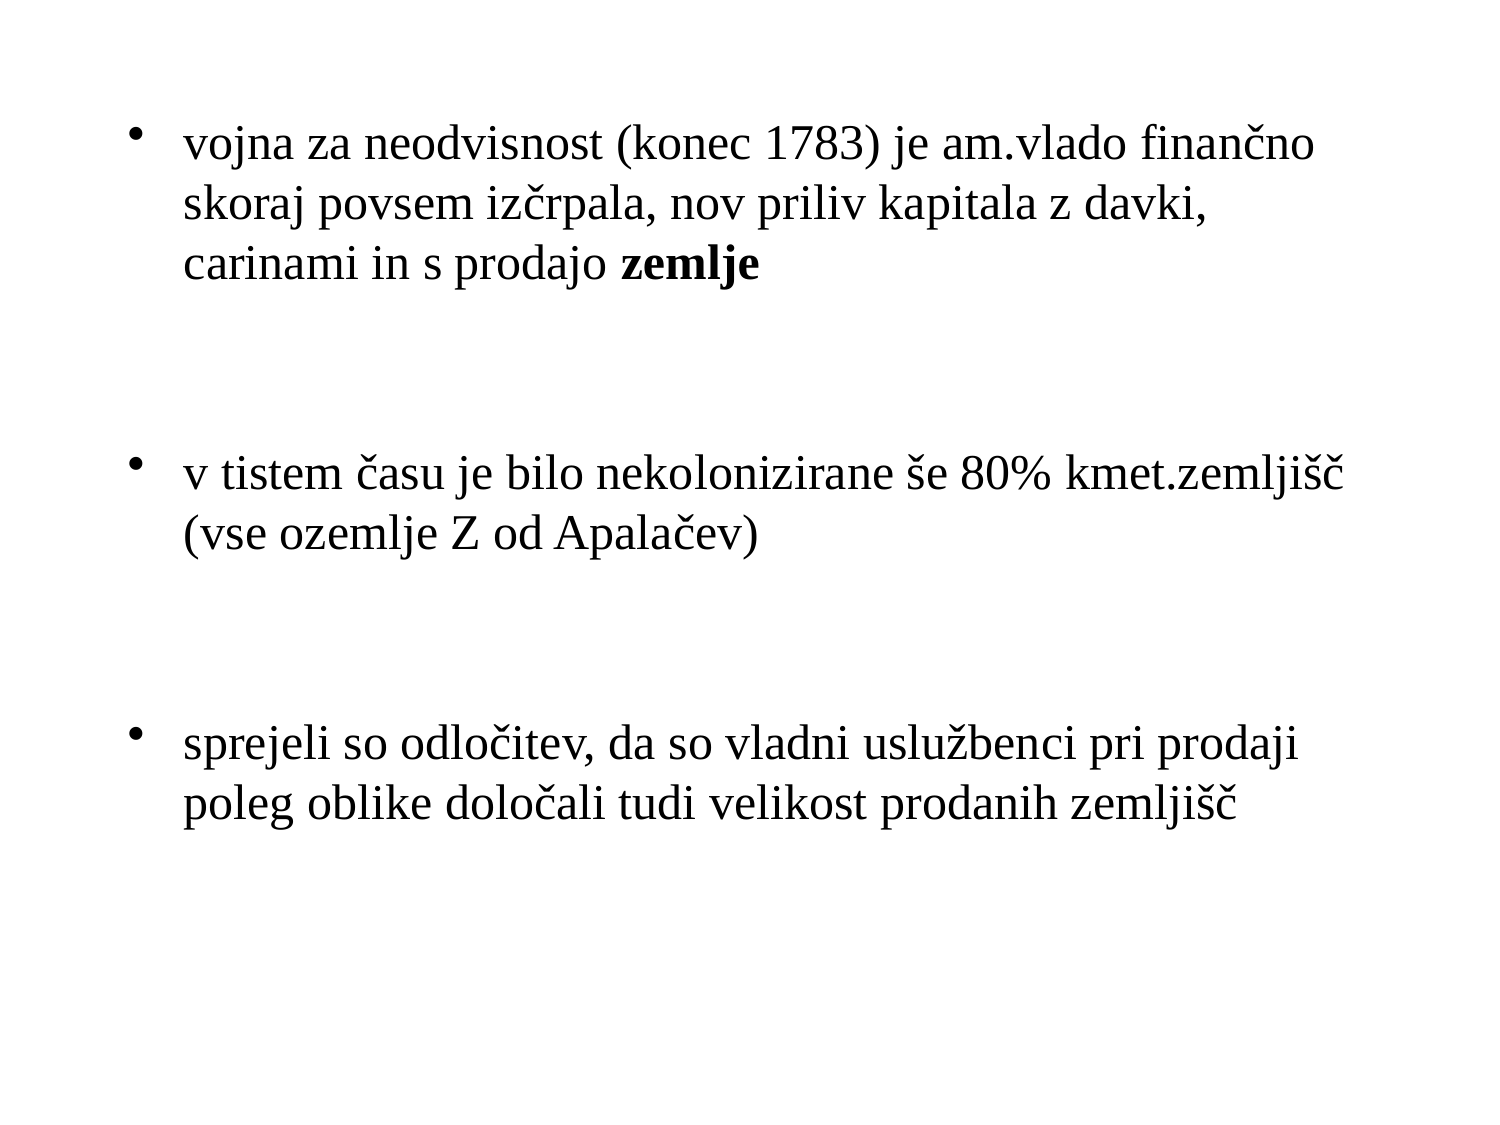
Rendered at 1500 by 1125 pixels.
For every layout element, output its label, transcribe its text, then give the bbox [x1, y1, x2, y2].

list vojna za neodvisnost (konec 1783) je am.vlado finančno skoraj povsem izčrpala, nov priliv kapitala z davki, carinami in s prodajo zemlje v tistem času je bilo nekolonizirane še 80% kmet.zemljišč (vse ozemlje Z od Apalačev) sprejeli so odločitev, da so vladni uslužbenci pri prodaji poleg oblike določali tudi velikost prodanih zemljišč [112, 101, 1388, 1000]
